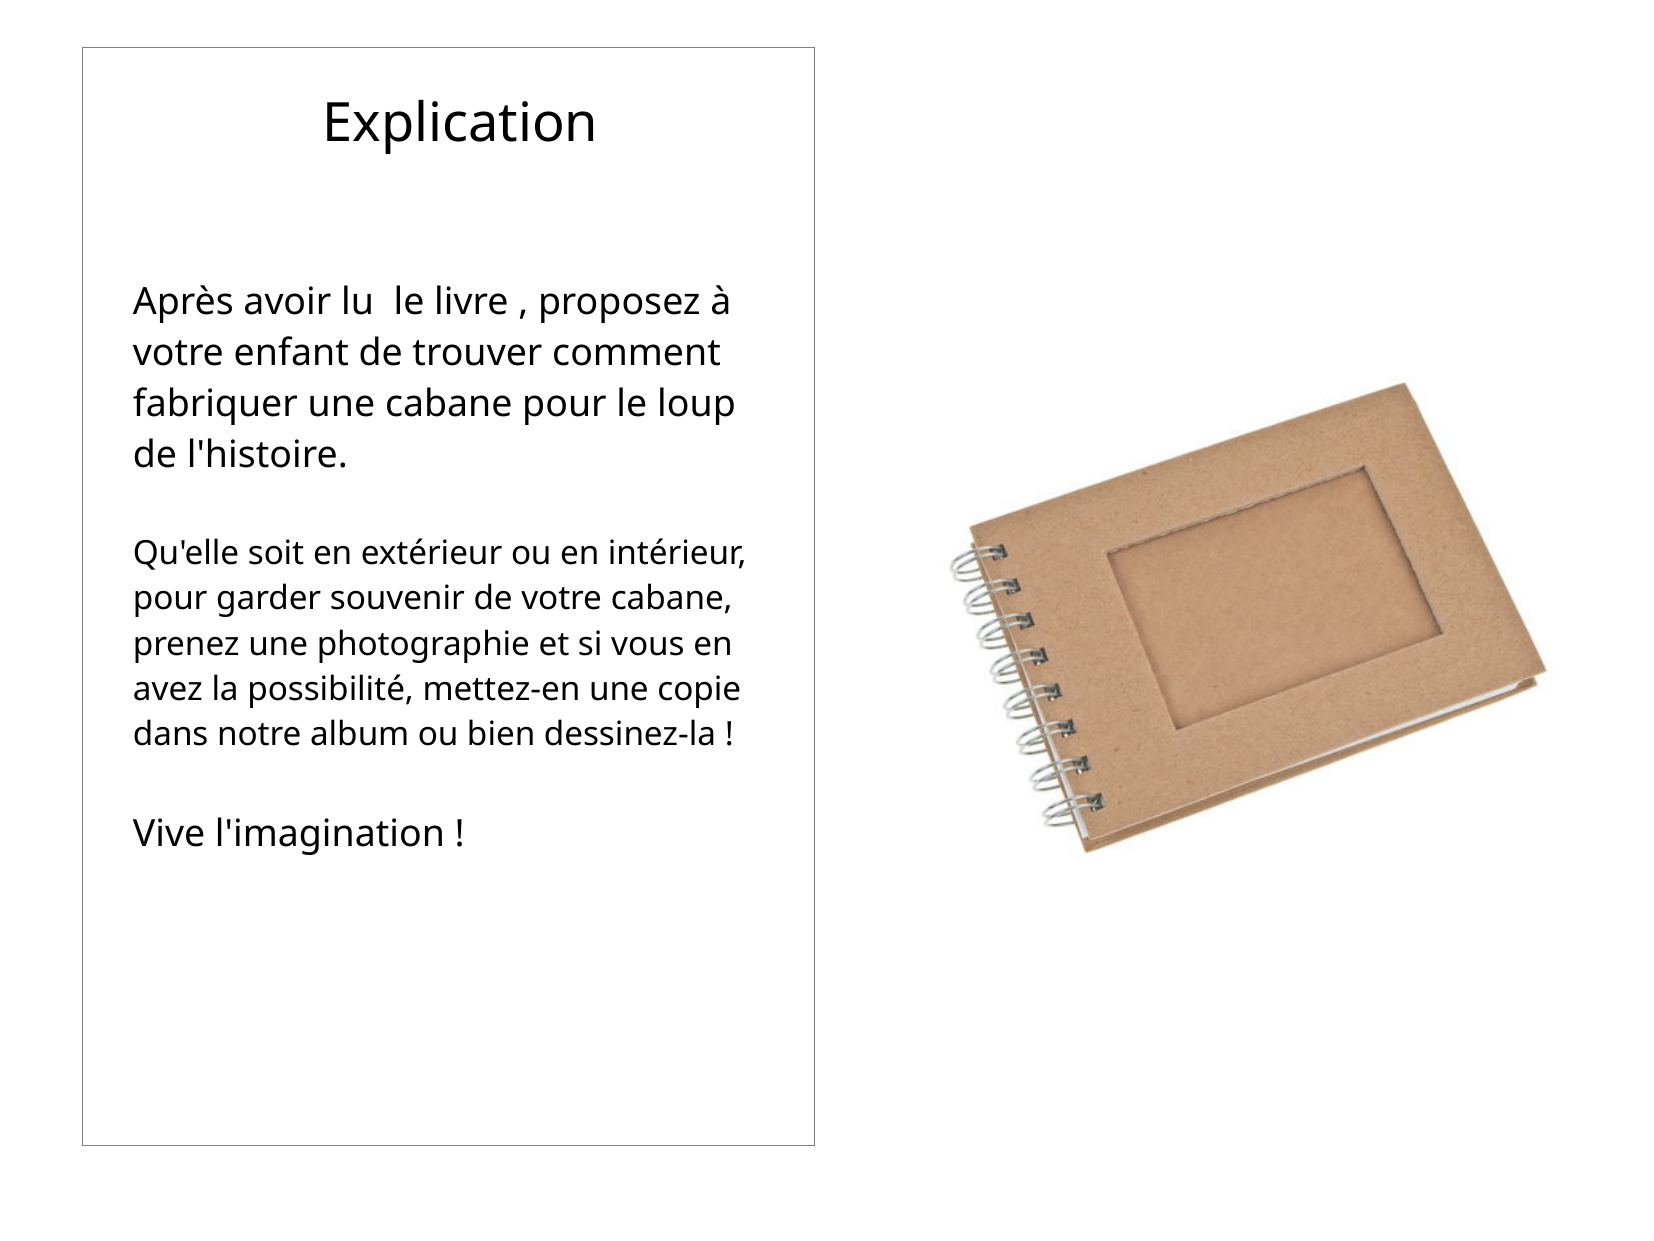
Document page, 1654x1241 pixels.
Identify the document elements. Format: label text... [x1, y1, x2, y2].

picture [921, 366, 1580, 886]
text_box Explication [177, 75, 745, 157]
text_box Après avoir lu le livre , proposez à votre enfant de trouver comment fabriquer une cabane pour le loup de l'histoire. Qu'elle soit en extérieur ou en intérieur, pour garder souvenir de votre cabane, prenez une photographie et si vous en avez la possibilité, mettez-en une copie dans notre album ou bien dessinez-la ! Vive l'imagination ! [118, 266, 804, 1241]
